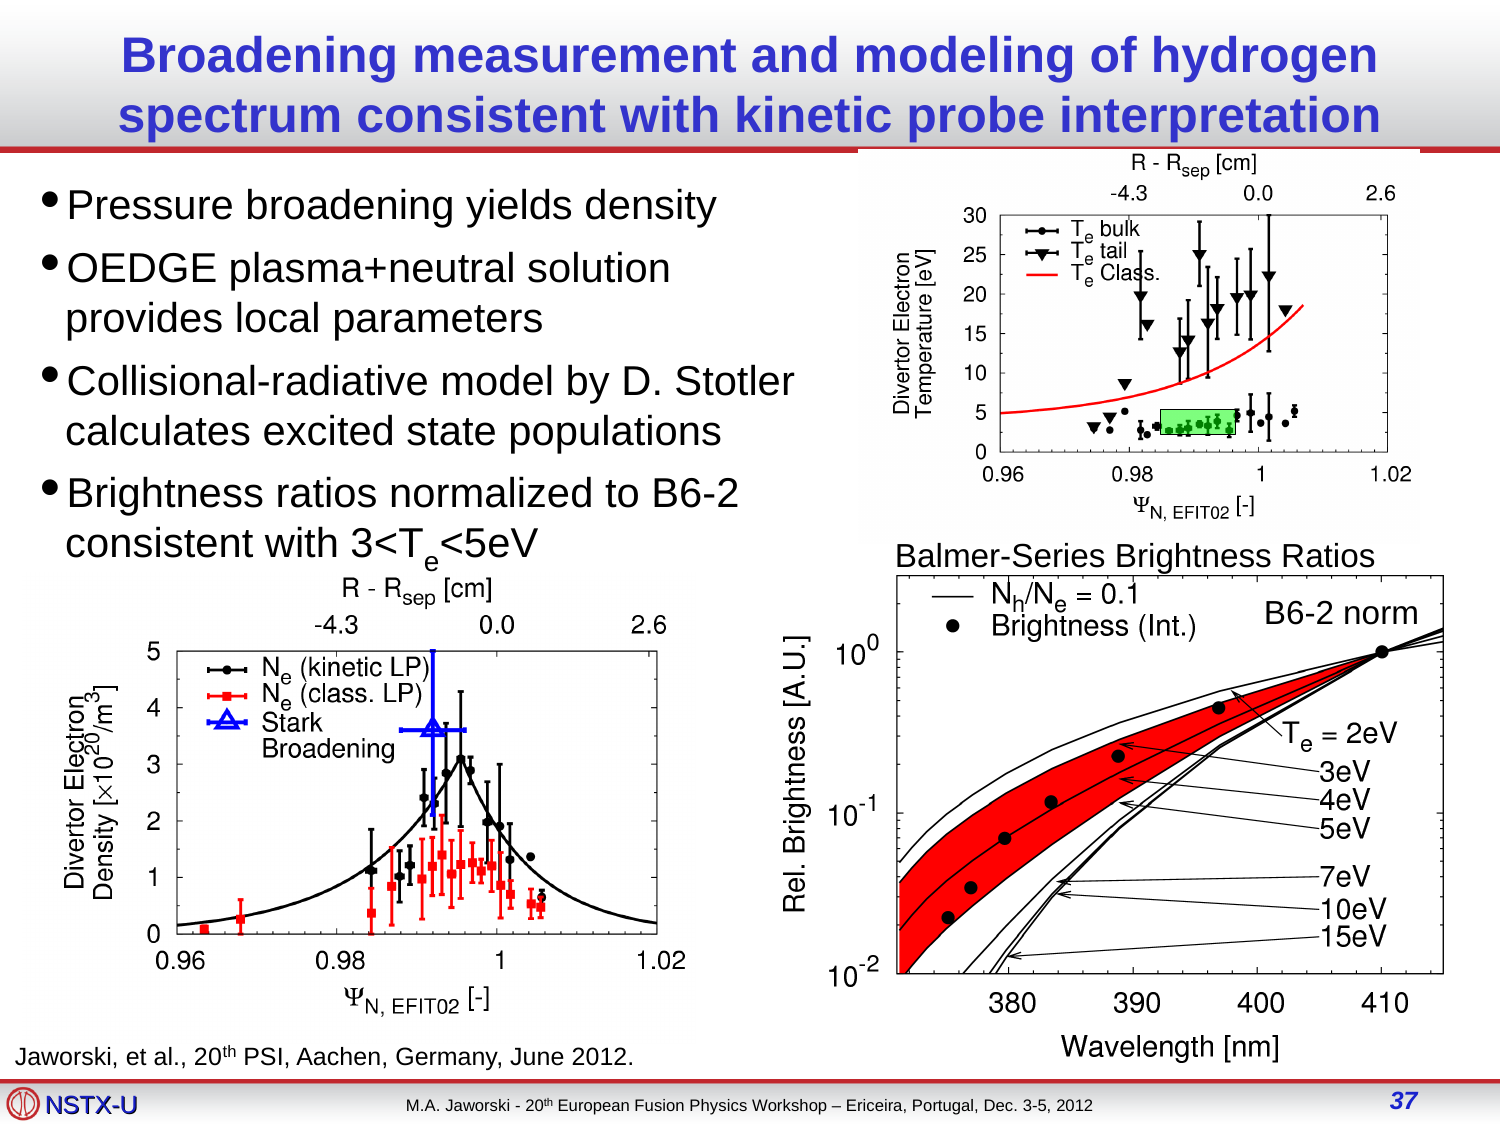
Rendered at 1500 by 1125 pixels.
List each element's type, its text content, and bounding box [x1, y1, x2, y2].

title Broadening measurement and modeling of hydrogen spectrum consistent with kinetic probe interpretation [0, 0, 1500, 166]
text_box B6-2 norm [1249, 582, 1444, 635]
picture [22, 572, 698, 1032]
picture [736, 149, 1489, 1068]
text_box [1160, 410, 1235, 434]
list Pressure broadening yields density OEDGE plasma+neutral solution provides local parameters Collisional-radiative model by D. Stotler calculates excited state populations Brightness ratios normalized to B6-2 consistent with 3<Te<5eV [24, 170, 826, 609]
text_box 37 [1374, 1076, 1500, 1124]
text_box Jaworski, et al., 20th PSI, Aachen, Germany, June 2012. [0, 1032, 863, 1077]
text_box Balmer-Series Brightness Ratios [880, 525, 1449, 577]
